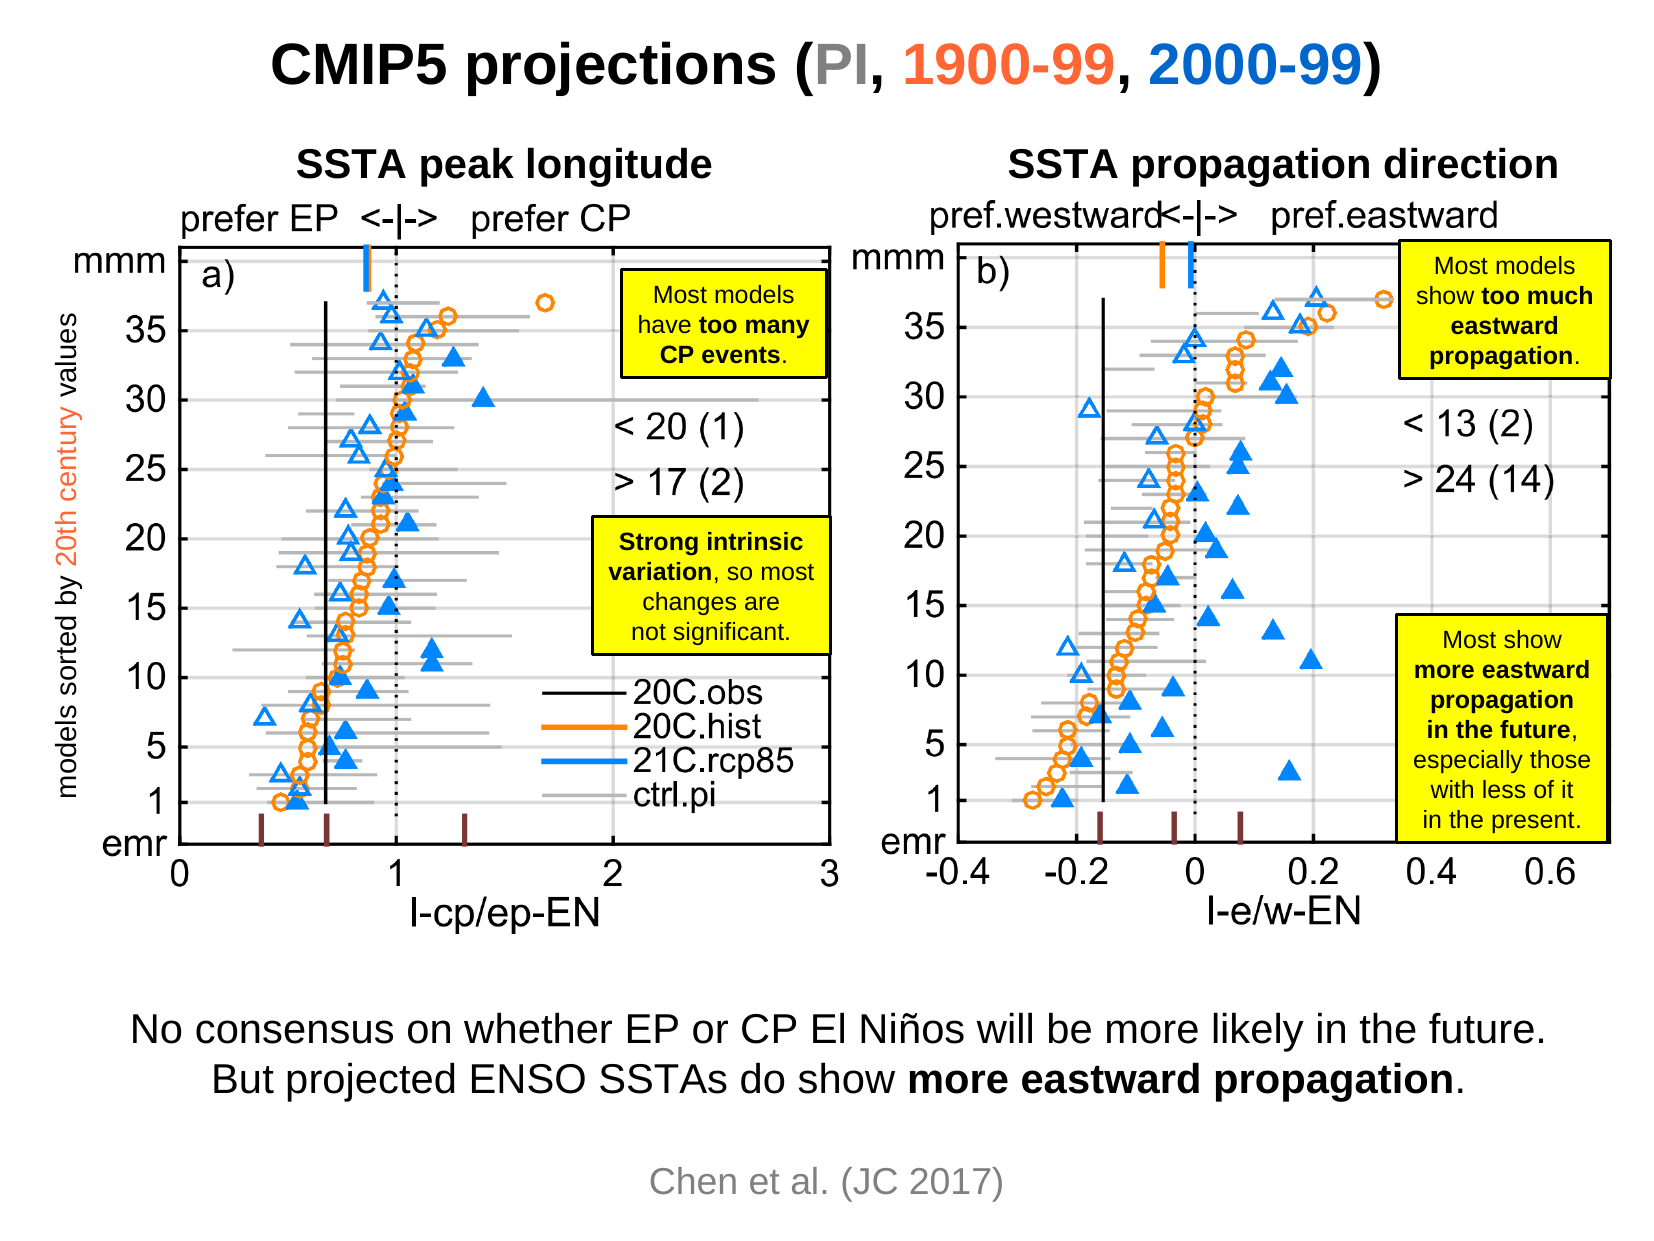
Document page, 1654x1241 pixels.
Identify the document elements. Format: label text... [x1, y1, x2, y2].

text_box CMIP5 projections (PI, 1900-99, 2000-99) [44, 27, 1609, 98]
text_box SSTA propagation direction [960, 134, 1607, 188]
text_box Most models have too many CP events. [621, 269, 827, 378]
text_box Strong intrinsic variation, so most changes are not significant. [592, 516, 831, 655]
text_box No consensus on whether EP or CP El Niños will be more likely in the future. But projected ENSO SSTAs do show more eastward propagation. [68, 994, 1610, 1110]
picture [66, 192, 1630, 939]
text_box Most show more eastward propagation in the future, especially those with less of it in the present. [1396, 614, 1608, 843]
text_box models sorted by 20th century values [37, 296, 92, 816]
text_box Most models show too much eastward propagation. [1399, 240, 1611, 379]
text_box Chen et al. (JC 2017)‏ [634, 1149, 1020, 1211]
text_box SSTA peak longitude [181, 134, 828, 188]
